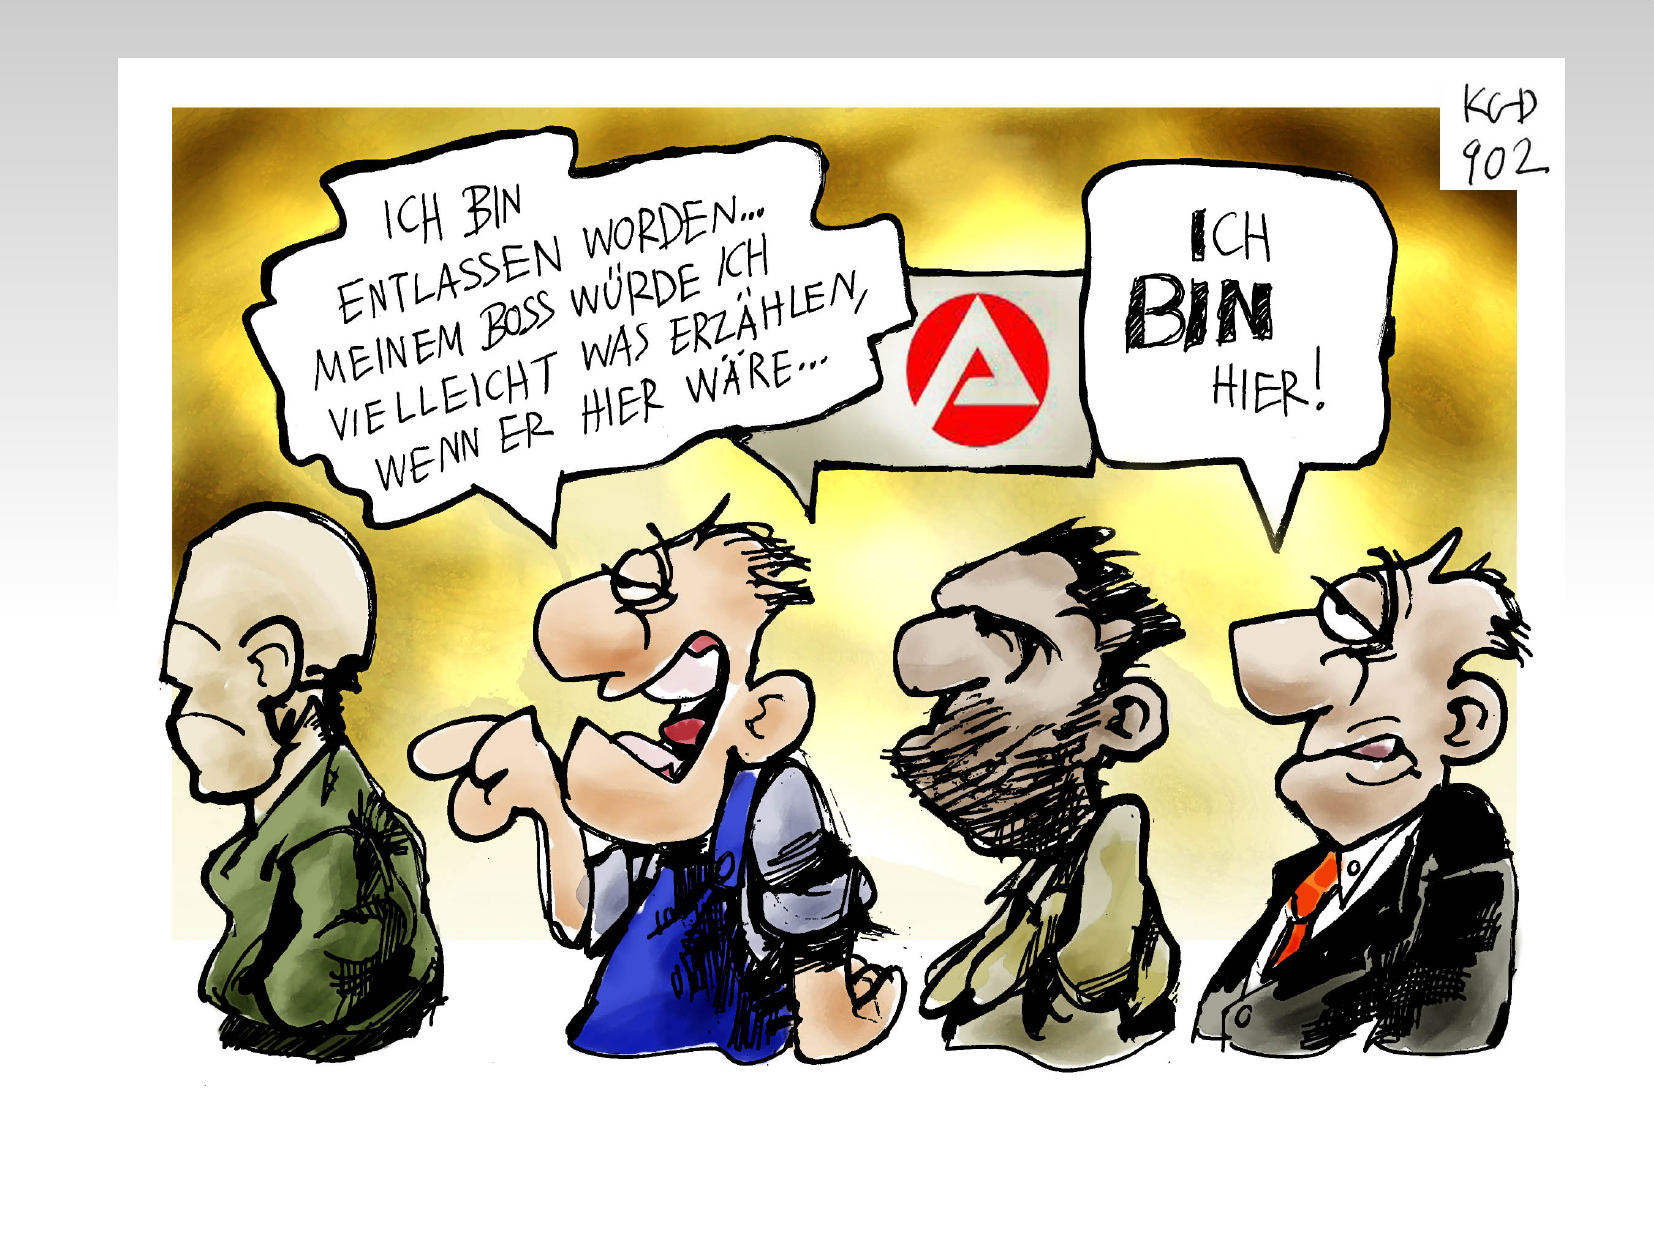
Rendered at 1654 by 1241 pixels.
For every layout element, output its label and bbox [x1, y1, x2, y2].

picture [118, 58, 1565, 1123]
